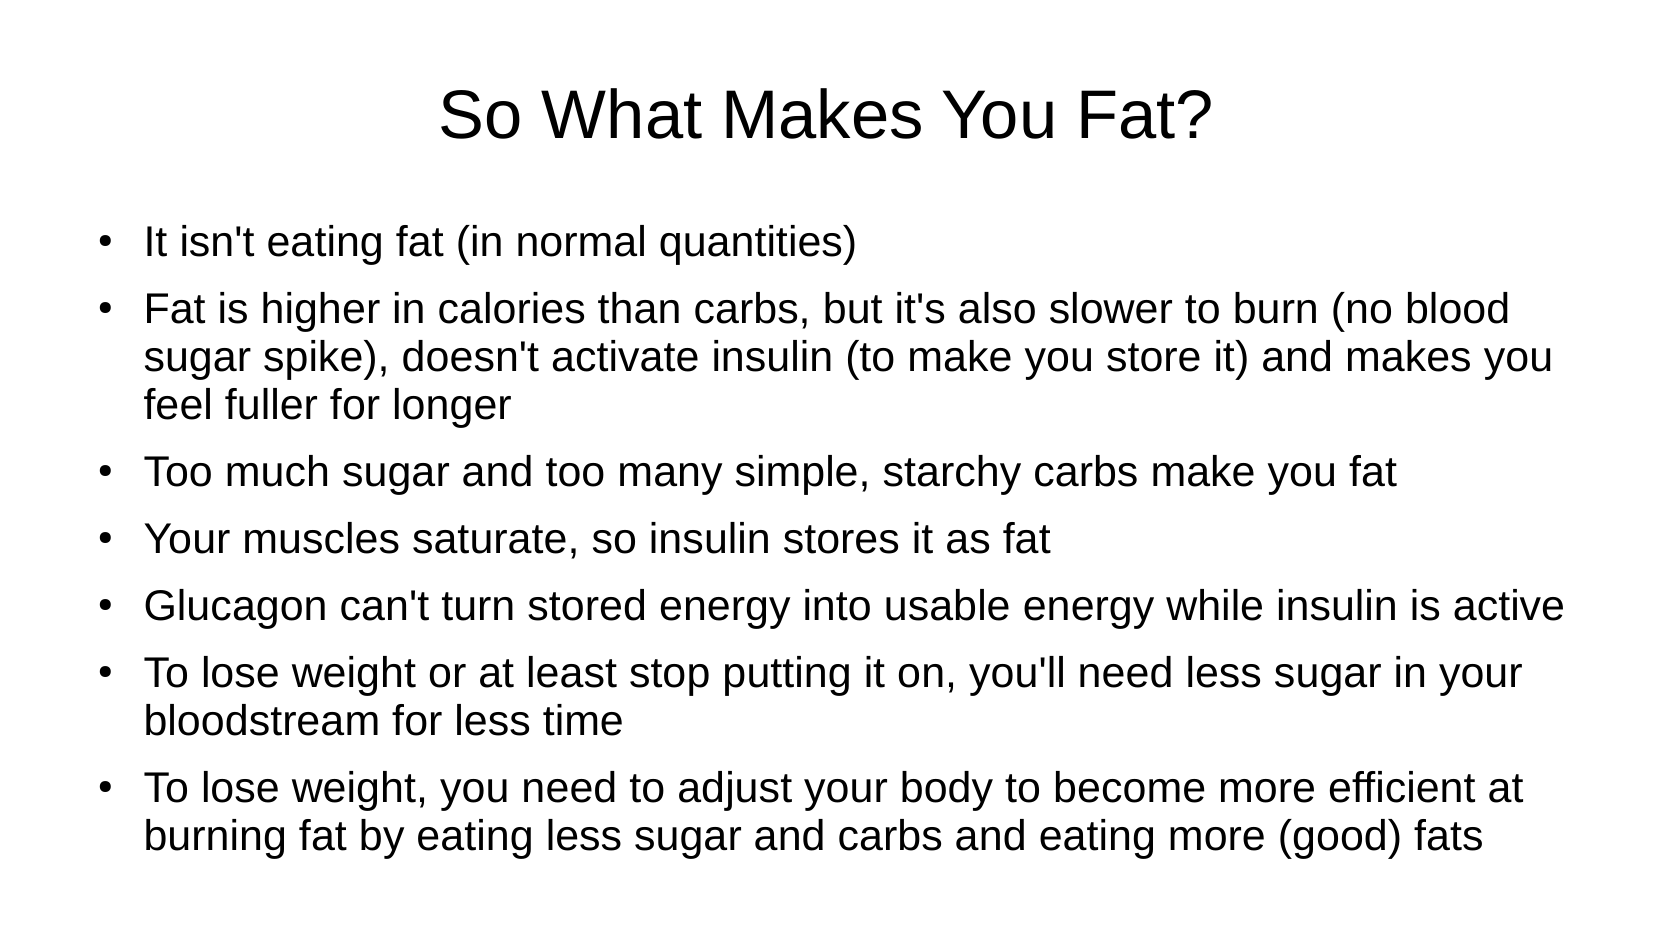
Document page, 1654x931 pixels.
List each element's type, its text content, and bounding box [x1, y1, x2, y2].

list It isn't eating fat (in normal quantities) Fat is higher in calories than carbs, but it's also slower to burn (no blood sugar spike), doesn't activate insulin (to make you store it) and makes you feel fuller for longer Too much sugar and too many simple, starchy carbs make you fat Your muscles saturate, so insulin stores it as fat Glucagon can't turn stored energy into usable energy while insulin is active To lose weight or at least stop putting it on, you'll need less sugar in your bloodstream for less time To lose weight, you need to adjust your body to become more efficient at burning fat by eating less sugar and carbs and eating more (good) fats [82, 217, 1571, 898]
title So What Makes You Fat? [82, 37, 1571, 193]
